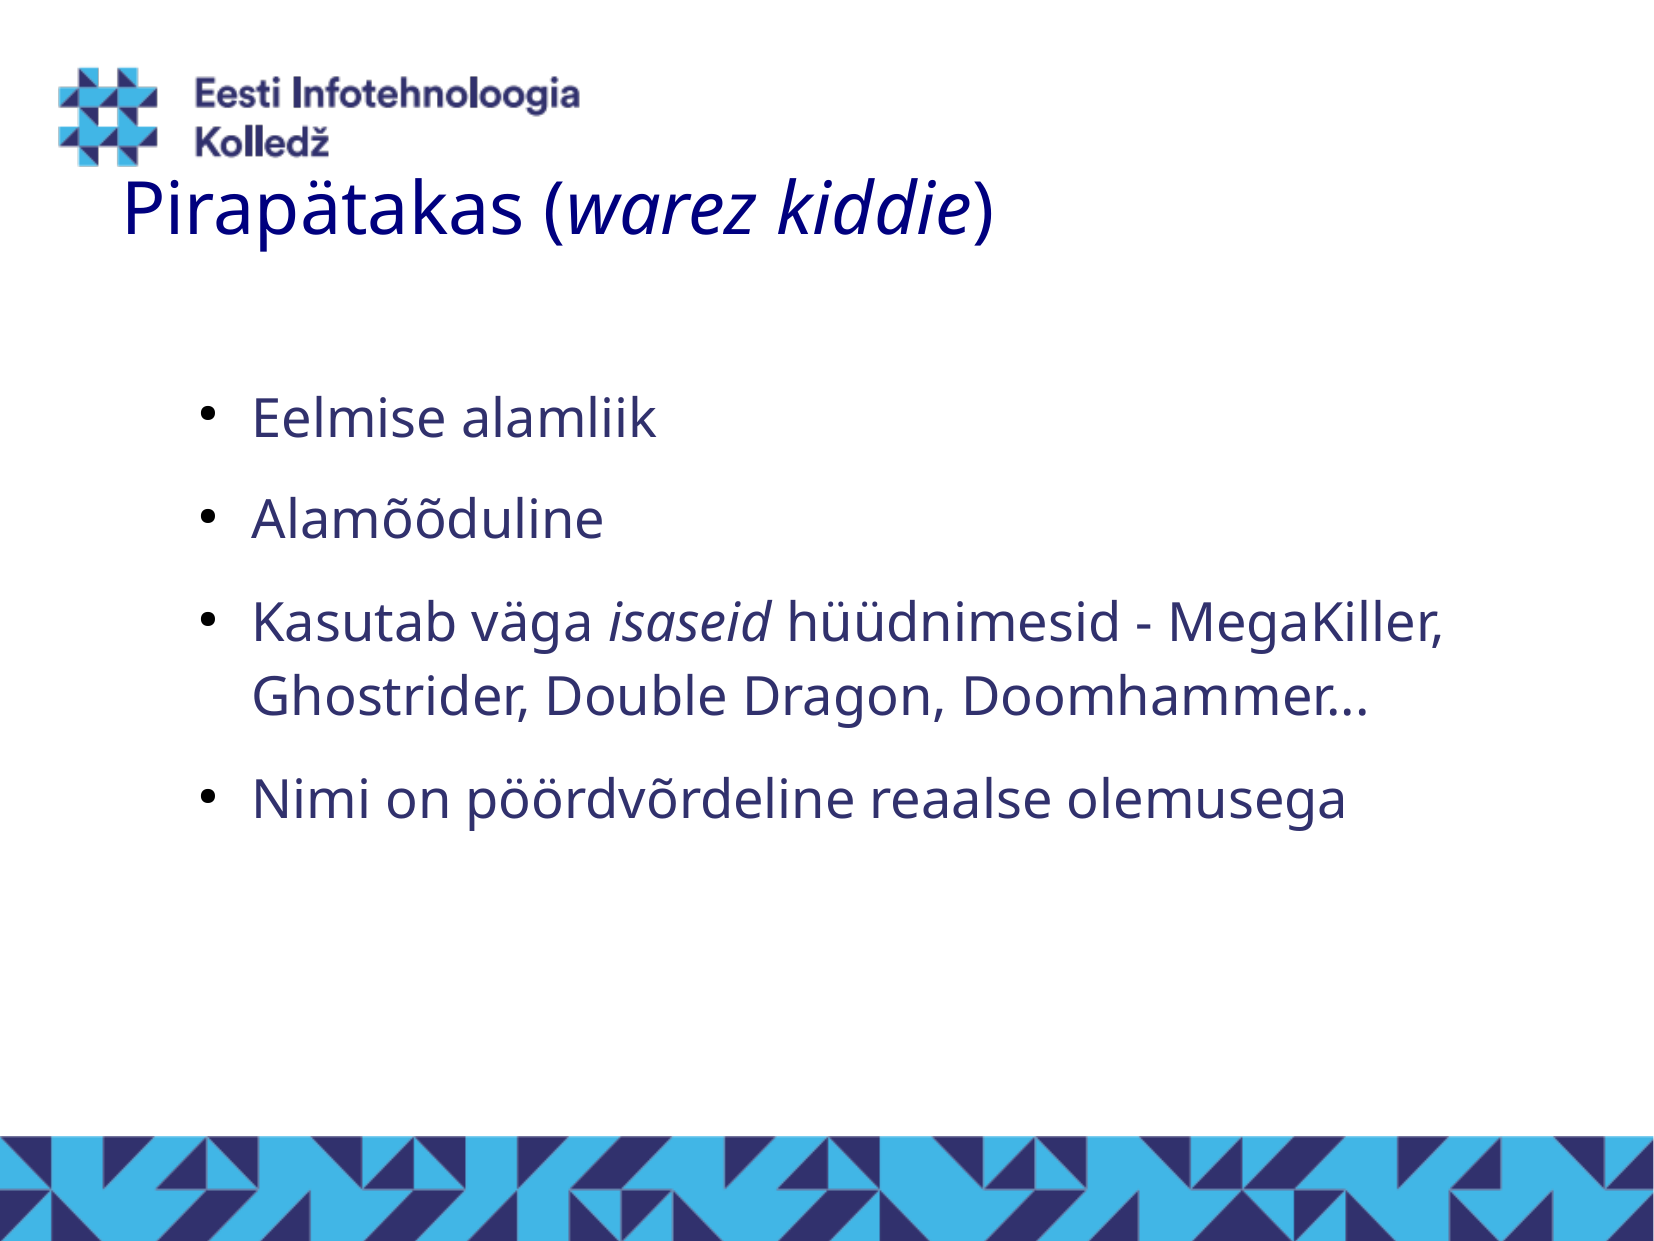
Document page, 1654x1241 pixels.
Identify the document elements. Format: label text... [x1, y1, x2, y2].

title Pirapätakas (warez kiddie) [121, 102, 1534, 310]
list Eelmise alamliik Alamõõduline Kasutab väga isaseid hüüdnimesid - MegaKiller, Ghostrider, Double Dragon, Doomhammer... Nimi on pöördvõrdeline reaalse olemusega [180, 382, 1593, 1164]
